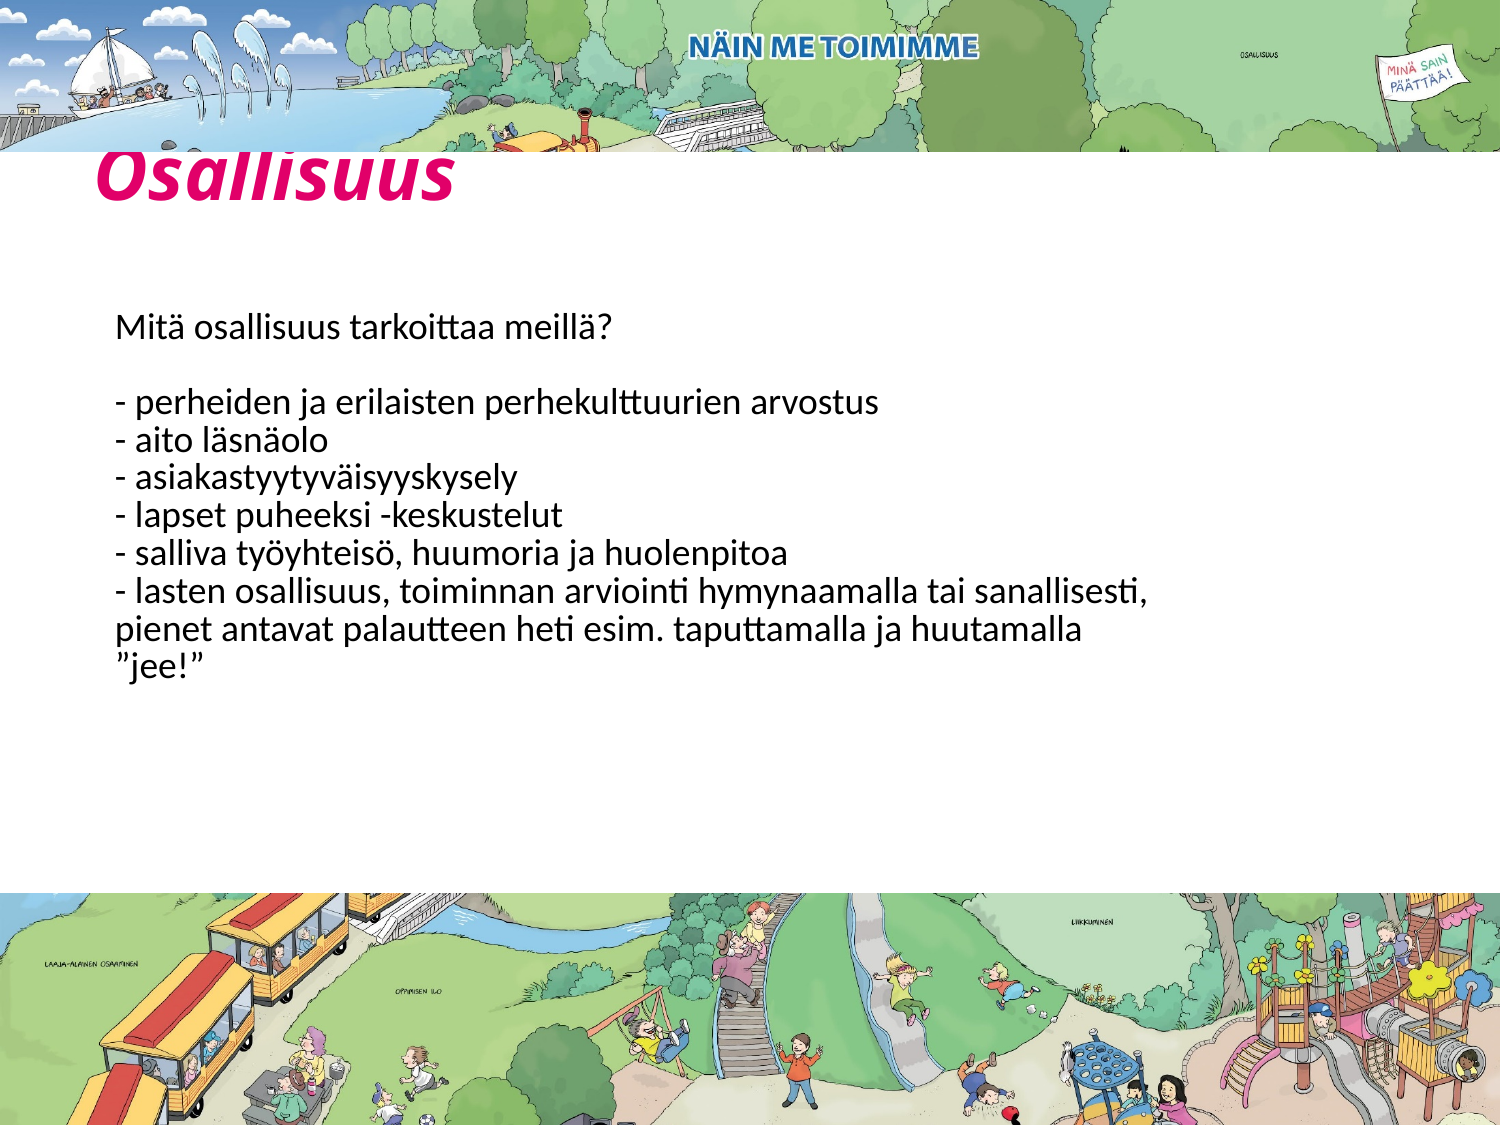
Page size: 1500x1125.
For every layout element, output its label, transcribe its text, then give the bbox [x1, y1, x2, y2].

title Osallisuus [79, 152, 1430, 303]
picture [0, 0, 1500, 152]
text_box Mitä osallisuus tarkoittaa meillä? - perheiden ja erilaisten perhekulttuurien arvostus - aito läsnäolo - asiakastyytyväisyyskysely - lapset puheeksi -keskustelut - salliva työyhteisö, huumoria ja huolenpitoa - lasten osallisuus, toiminnan arviointi hymynaamalla tai sanallisesti, pienet antavat palautteen heti esim. taputtamalla ja huutamalla ”jee!” [100, 303, 1188, 1074]
picture [0, 893, 1500, 1125]
